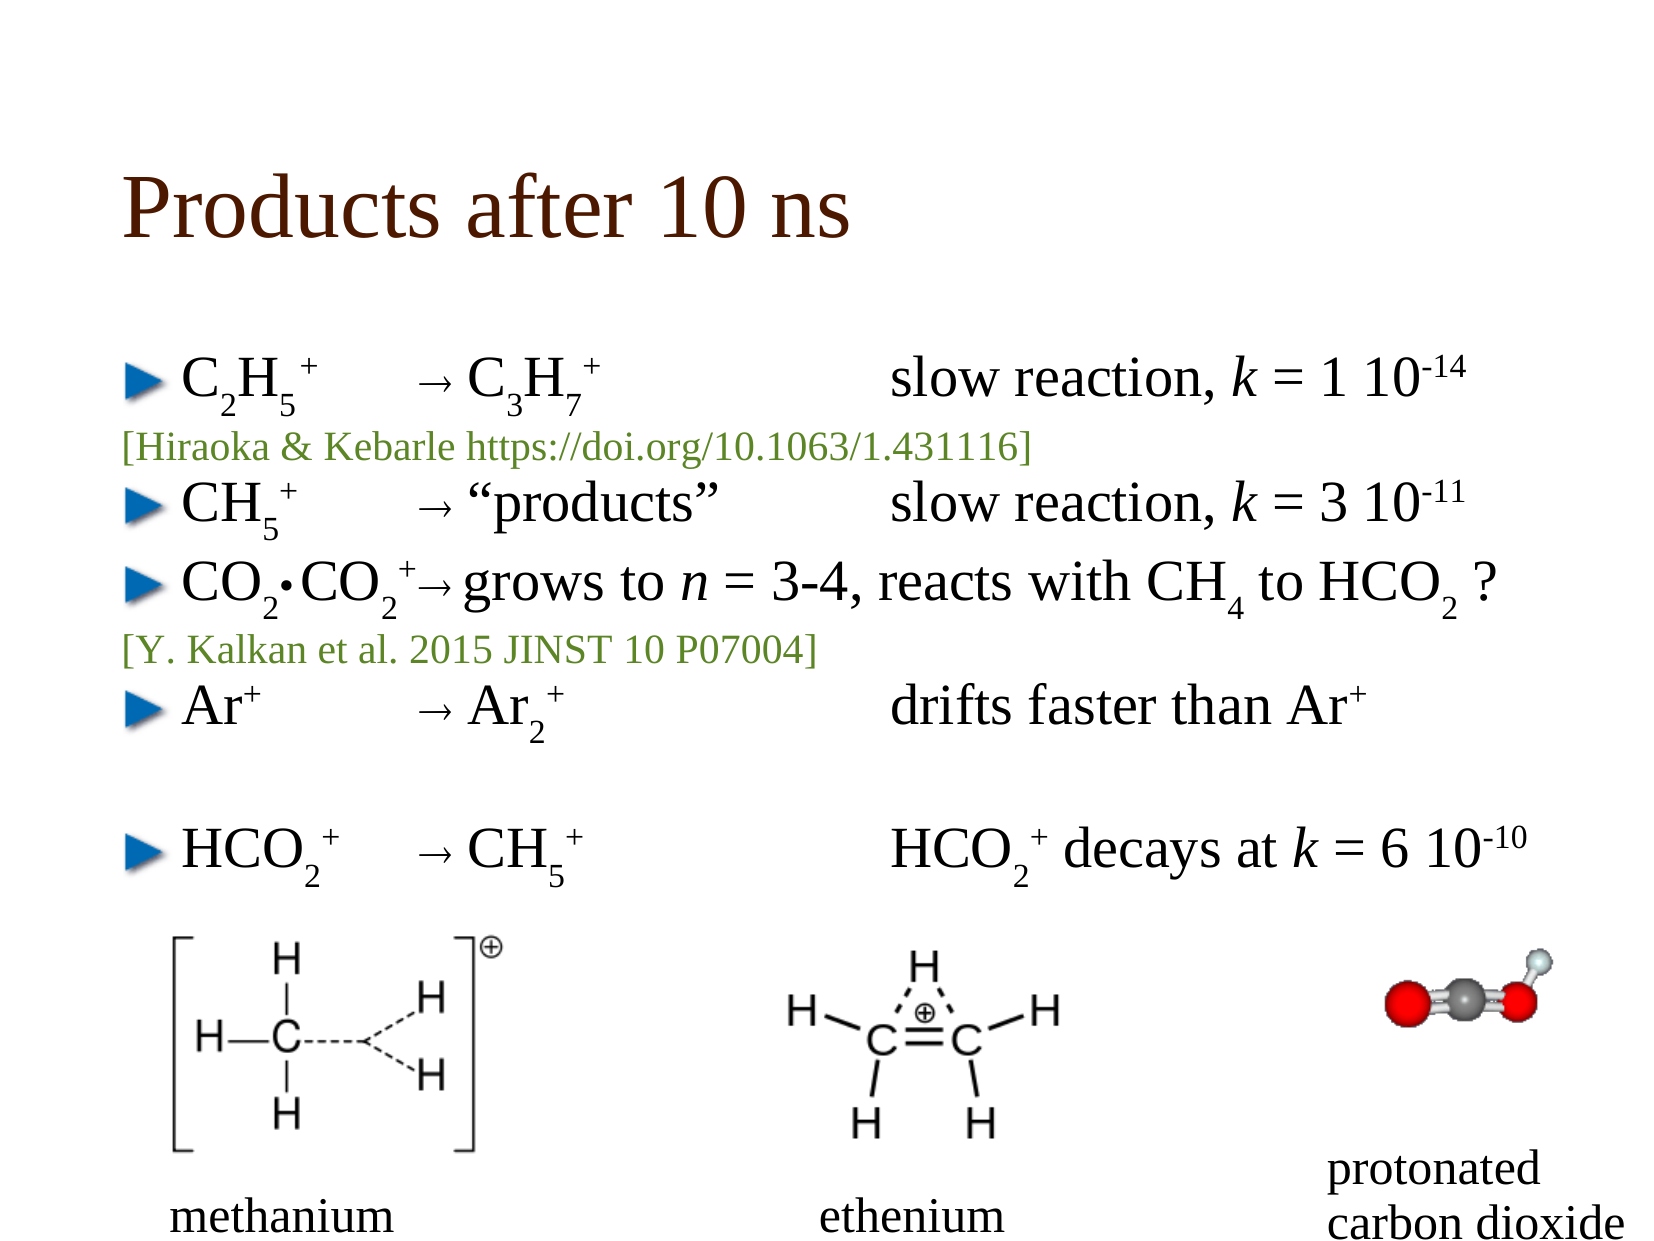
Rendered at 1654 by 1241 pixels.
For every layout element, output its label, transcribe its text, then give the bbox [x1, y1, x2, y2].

text_box methanium [169, 1187, 401, 1238]
picture [768, 929, 1082, 1156]
picture [162, 910, 507, 1163]
picture [1357, 897, 1583, 1067]
text_box ethenium [819, 1187, 1014, 1238]
text_box protonated carbon dioxide [1326, 1140, 1624, 1240]
list C2H5 +  C3H7+ slow reaction, k = 1 10-14 [Hiraoka & Kebarle https://doi.org/10.1063/1.431116] CH5+  “products” slow reaction, k = 3 10-11 CO2 CO2+ grows to n = 3-4, reacts with CH4 to HCO2 ? [Y. Kalkan et al. 2015 JINST 10 P07004] Ar+  Ar2+ drifts faster than Ar+ HCO2+  CH5+ HCO2+ decays at k = 6 10-10 [121, 344, 1634, 1065]
title Products after 10 ns [121, 102, 1534, 311]
